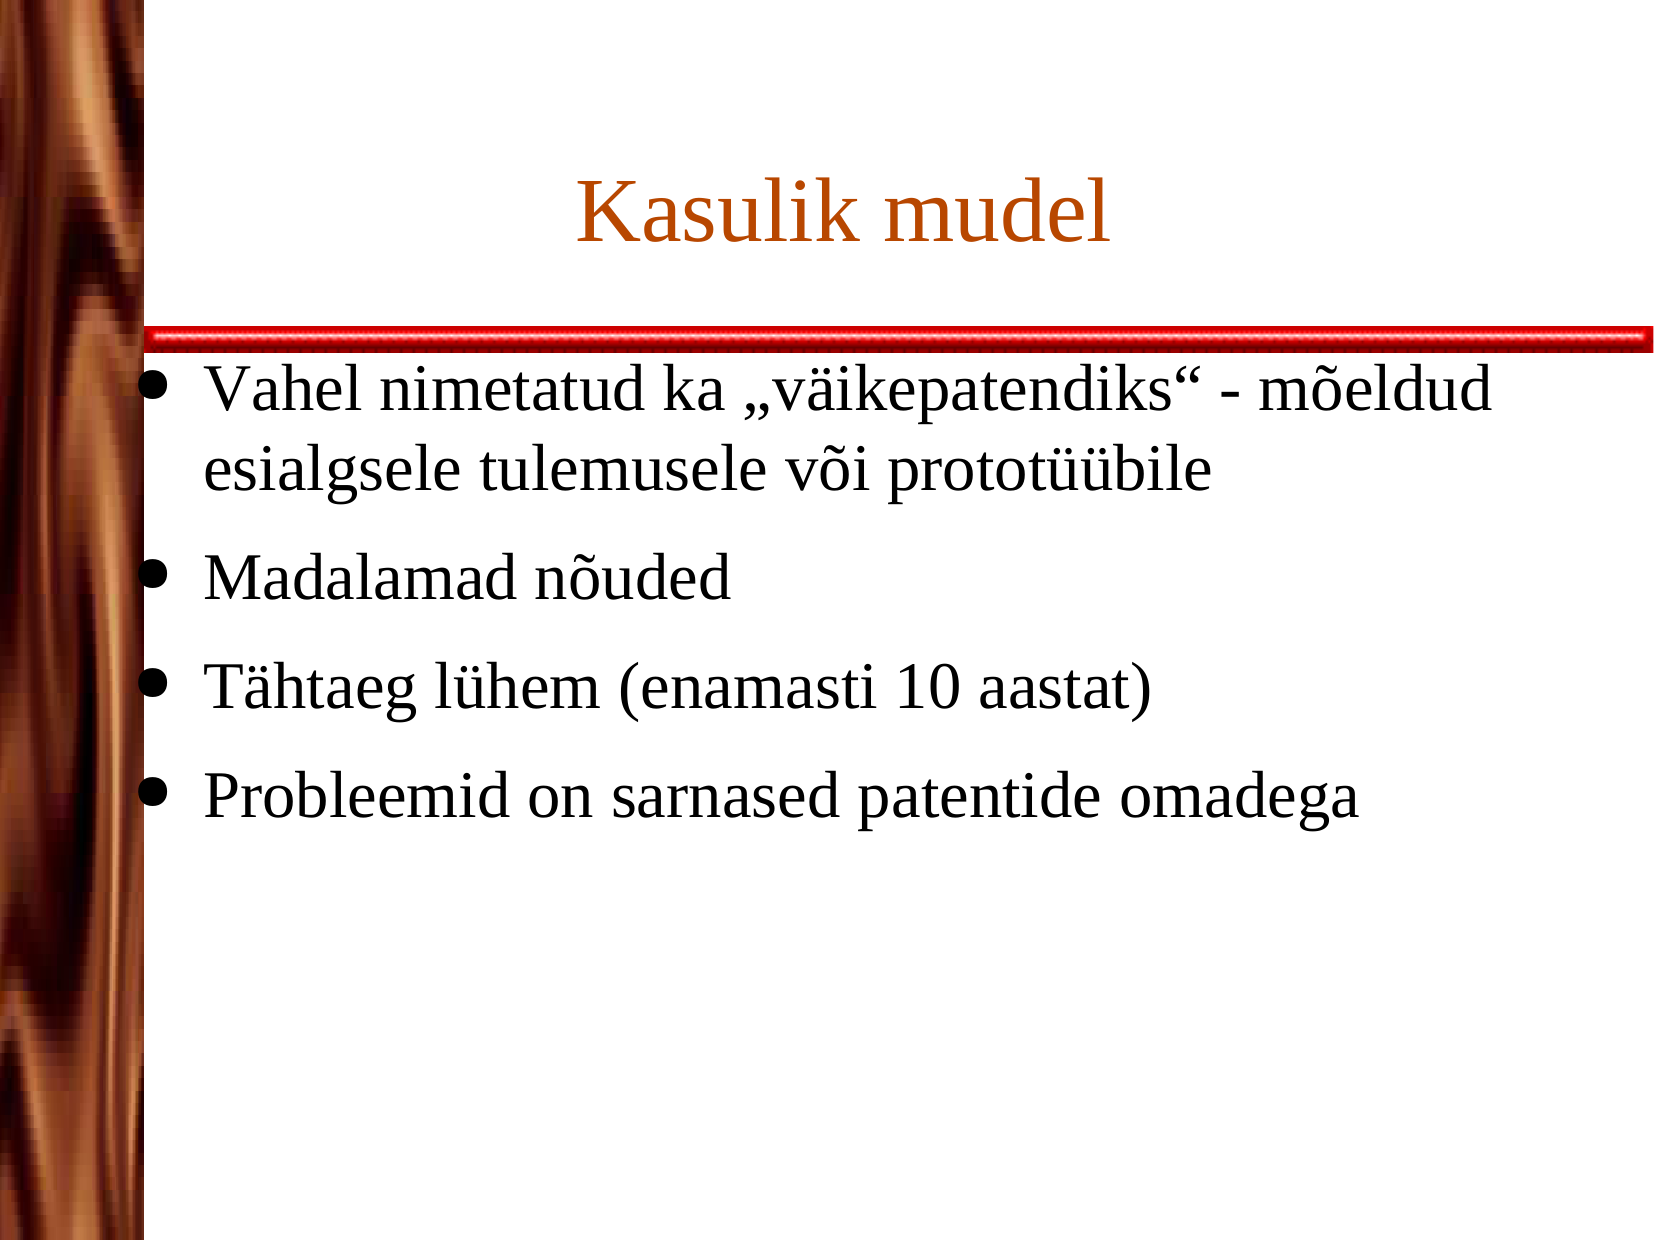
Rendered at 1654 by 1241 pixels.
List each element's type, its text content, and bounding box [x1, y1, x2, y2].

list Vahel nimetatud ka „väikepatendiks“ - mõeldud esialgsele tulemusele või prototüübile Madalamad nõuded Tähtaeg lühem (enamasti 10 aastat) Probleemid on sarnased patentide omadega [121, 344, 1533, 1164]
picture [0, 0, 1654, 1240]
title Kasulik mudel [121, 100, 1533, 312]
